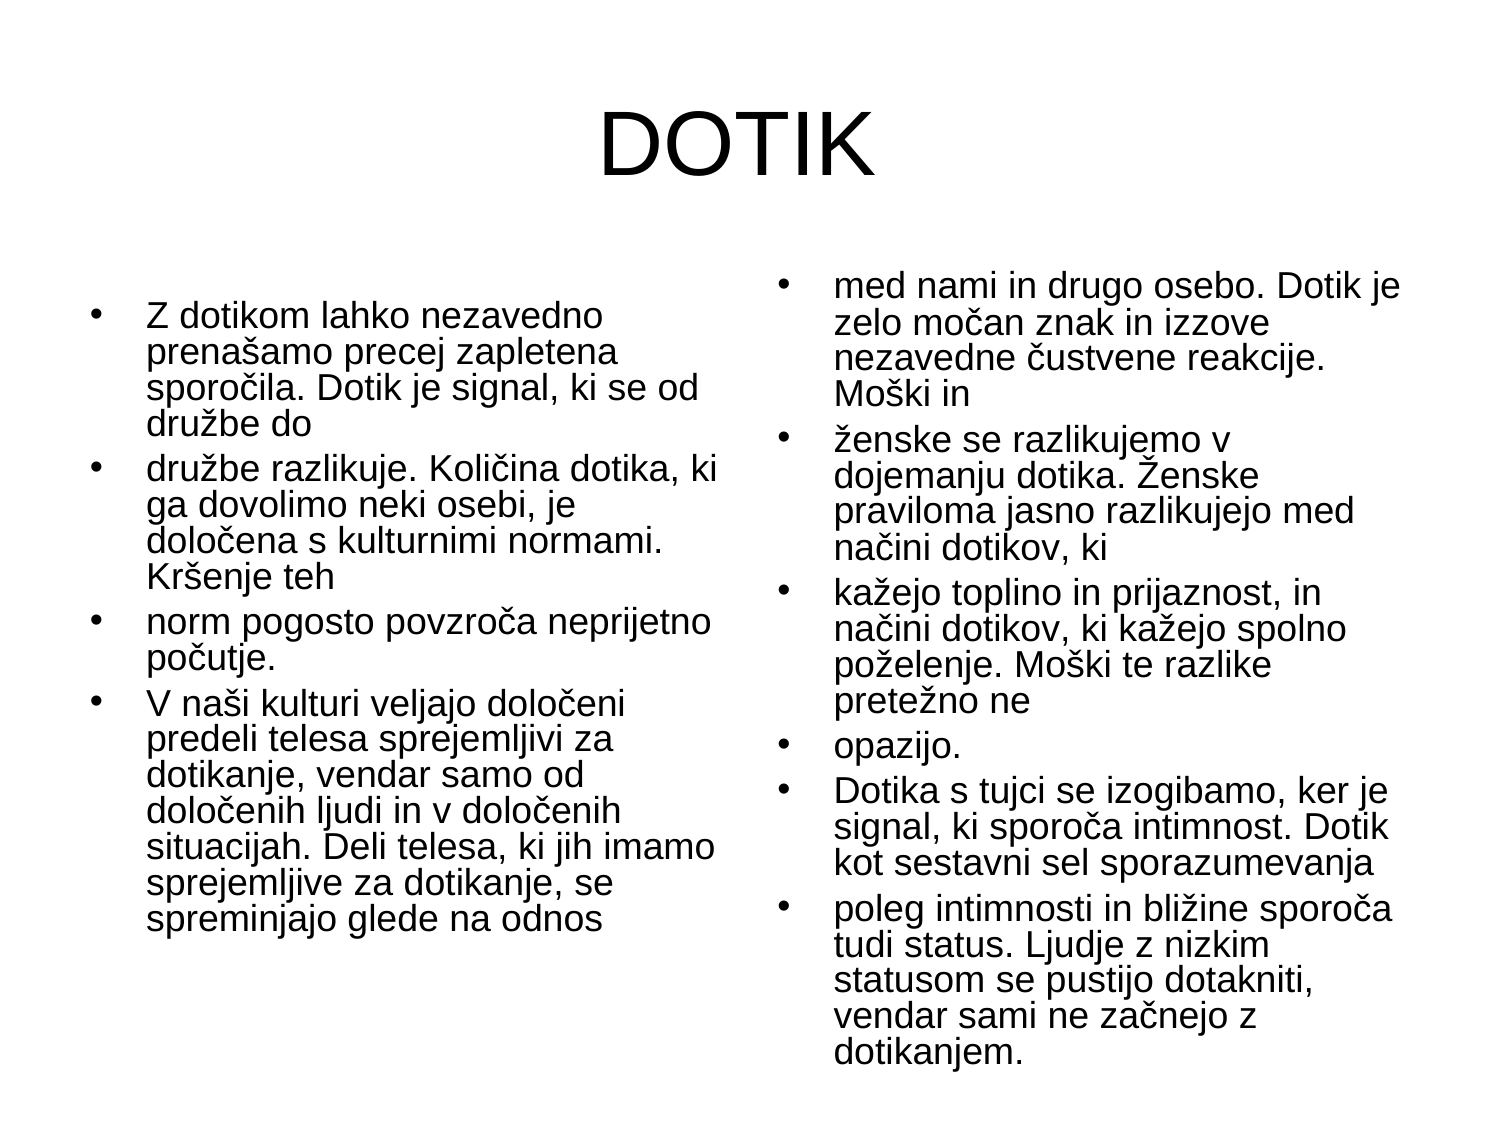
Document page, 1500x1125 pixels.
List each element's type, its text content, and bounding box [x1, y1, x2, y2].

title DOTIK [75, 45, 1426, 233]
list med nami in drugo osebo. Dotik je zelo močan znak in izzove nezavedne čustvene reakcije. Moški in ženske se razlikujemo v dojemanju dotika. Ženske praviloma jasno razlikujejo med načini dotikov, ki kažejo toplino in prijaznost, in načini dotikov, ki kažejo spolno poželenje. Moški te razlike pretežno ne opazijo. Dotika s tujci se izogibamo, ker je signal, ki sporoča intimnost. Dotik kot sestavni sel sporazumevanja poleg intimnosti in bližine sporoča tudi status. Ljudje z nizkim statusom se pustijo dotakniti, vendar sami ne začnejo z dotikanjem. [762, 262, 1426, 1125]
list Z dotikom lahko nezavedno prenašamo precej zapletena sporočila. Dotik je signal, ki se od družbe do družbe razlikuje. Količina dotika, ki ga dovolimo neki osebi, je določena s kulturnimi normami. Kršenje teh norm pogosto povzroča neprijetno počutje. V naši kulturi veljajo določeni predeli telesa sprejemljivi za dotikanje, vendar samo od določenih ljudi in v določenih situacijah. Deli telesa, ki jih imamo sprejemljive za dotikanje, se spreminjajo glede na odnos [75, 262, 738, 1006]
